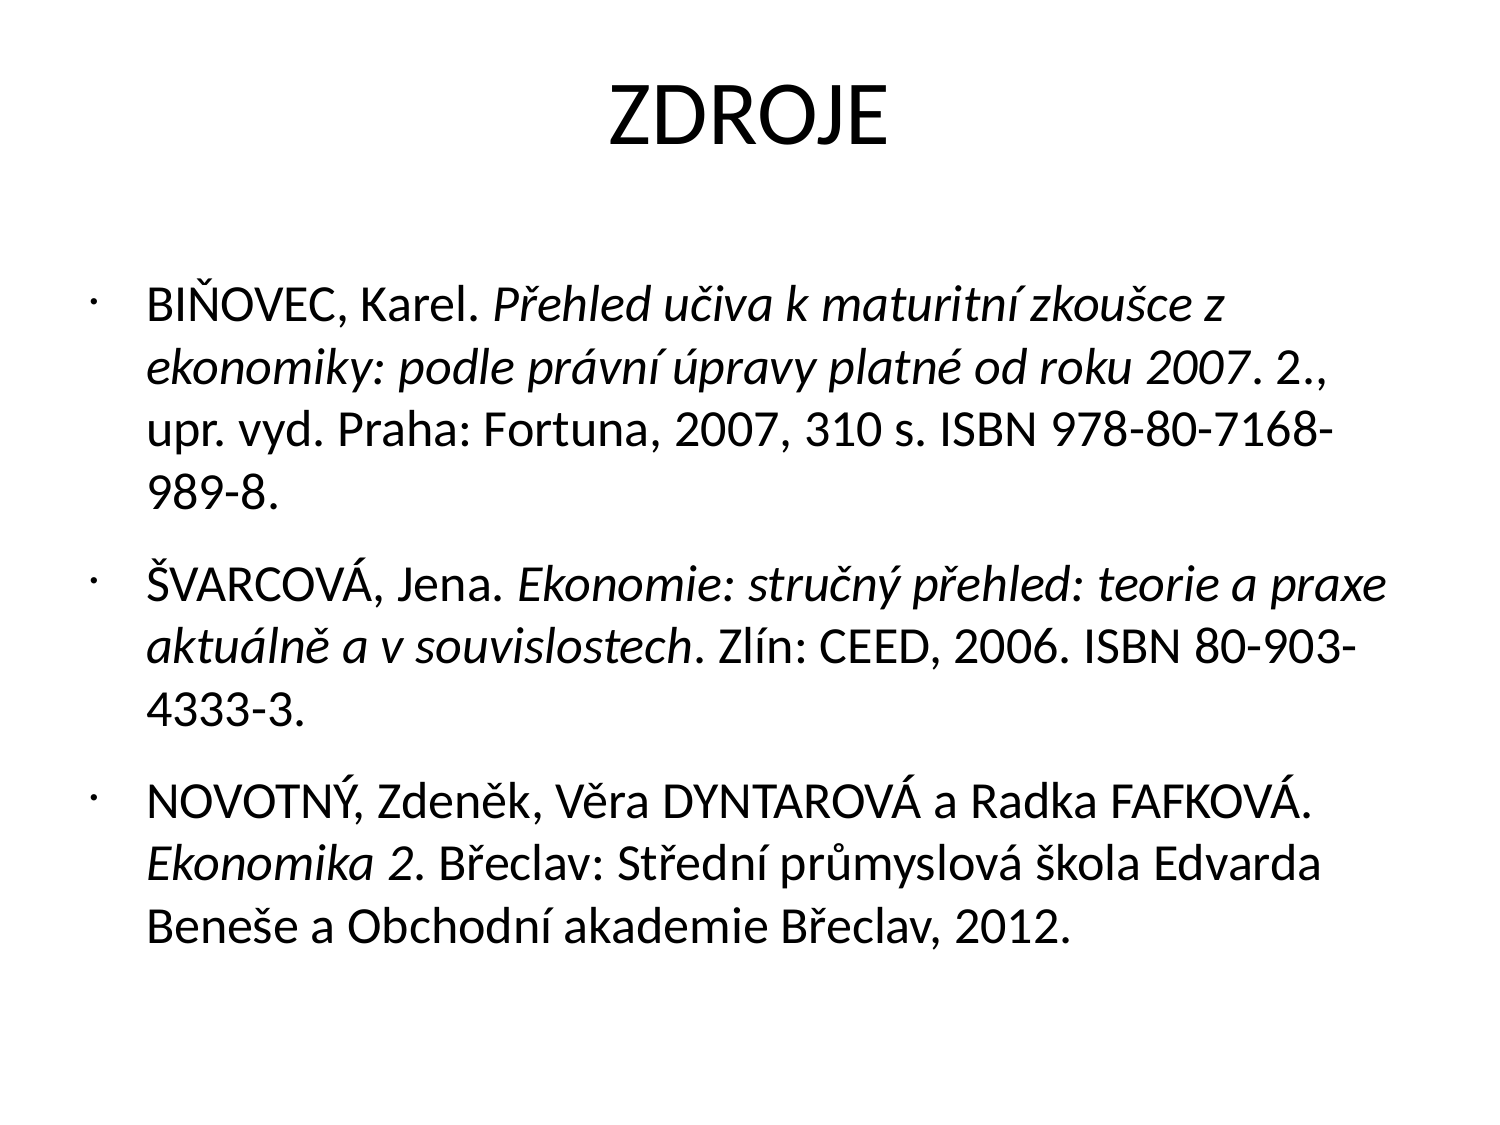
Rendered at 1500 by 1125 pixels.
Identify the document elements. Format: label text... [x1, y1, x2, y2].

title ZDROJE [75, 45, 1425, 233]
list BIŇOVEC, Karel. Přehled učiva k maturitní zkoušce z ekonomiky: podle právní úpravy platné od roku 2007. 2., upr. vyd. Praha: Fortuna, 2007, 310 s. ISBN 978-80-7168-989-8. ŠVARCOVÁ, Jena. Ekonomie: stručný přehled: teorie a praxe aktuálně a v souvislostech. Zlín: CEED, 2006. ISBN 80-903-4333-3. NOVOTNÝ, Zdeněk, Věra DYNTAROVÁ a Radka FAFKOVÁ. Ekonomika 2. Břeclav: Střední průmyslová škola Edvarda Beneše a Obchodní akademie Břeclav, 2012. [75, 262, 1425, 1005]
